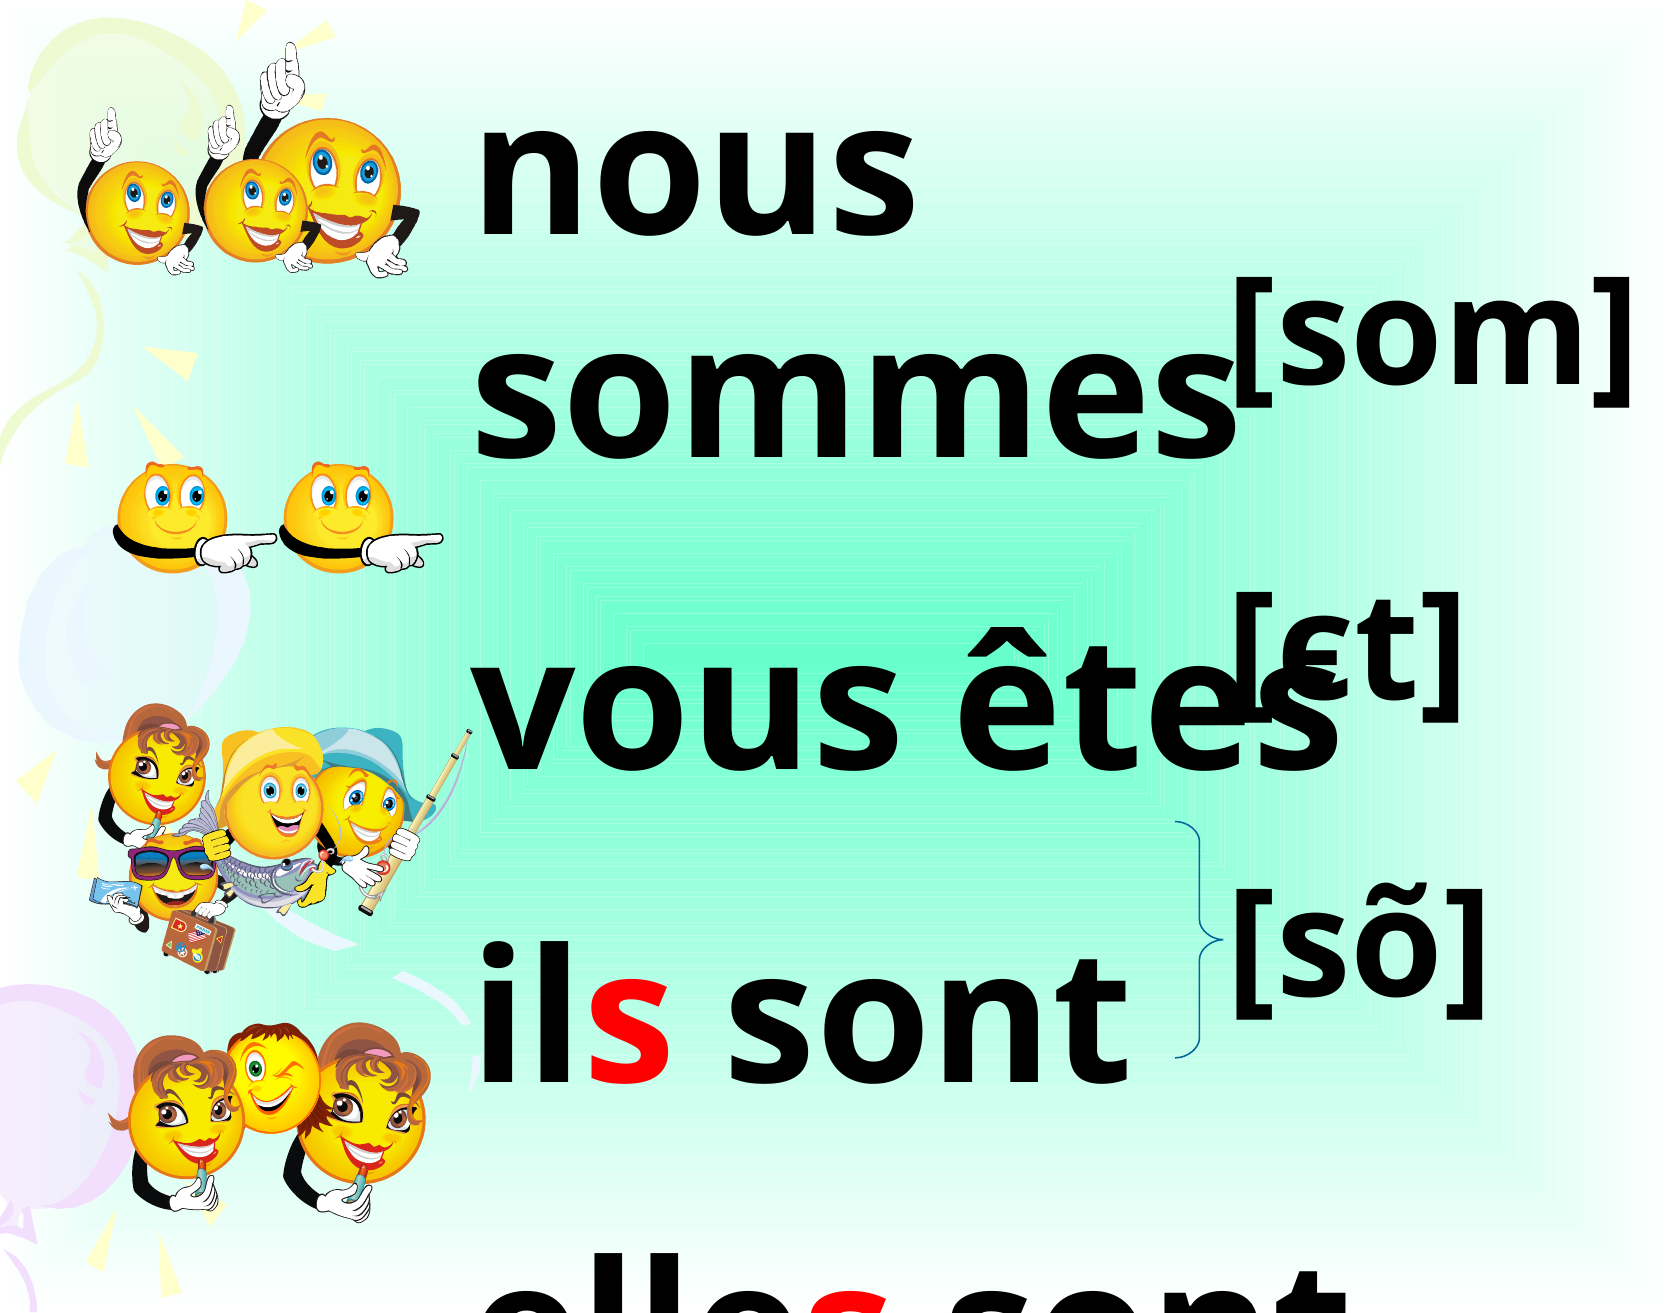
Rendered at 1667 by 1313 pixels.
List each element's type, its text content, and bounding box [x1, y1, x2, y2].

text_box [som] [єt] [1211, 227, 1661, 738]
picture [89, 703, 473, 975]
picture [89, 1018, 431, 1233]
text_box [sõ] [1211, 839, 1608, 1035]
text_box nous sommes vous êtes ils sont elles sont [455, 41, 1667, 1313]
picture [77, 41, 420, 279]
picture [112, 461, 444, 574]
